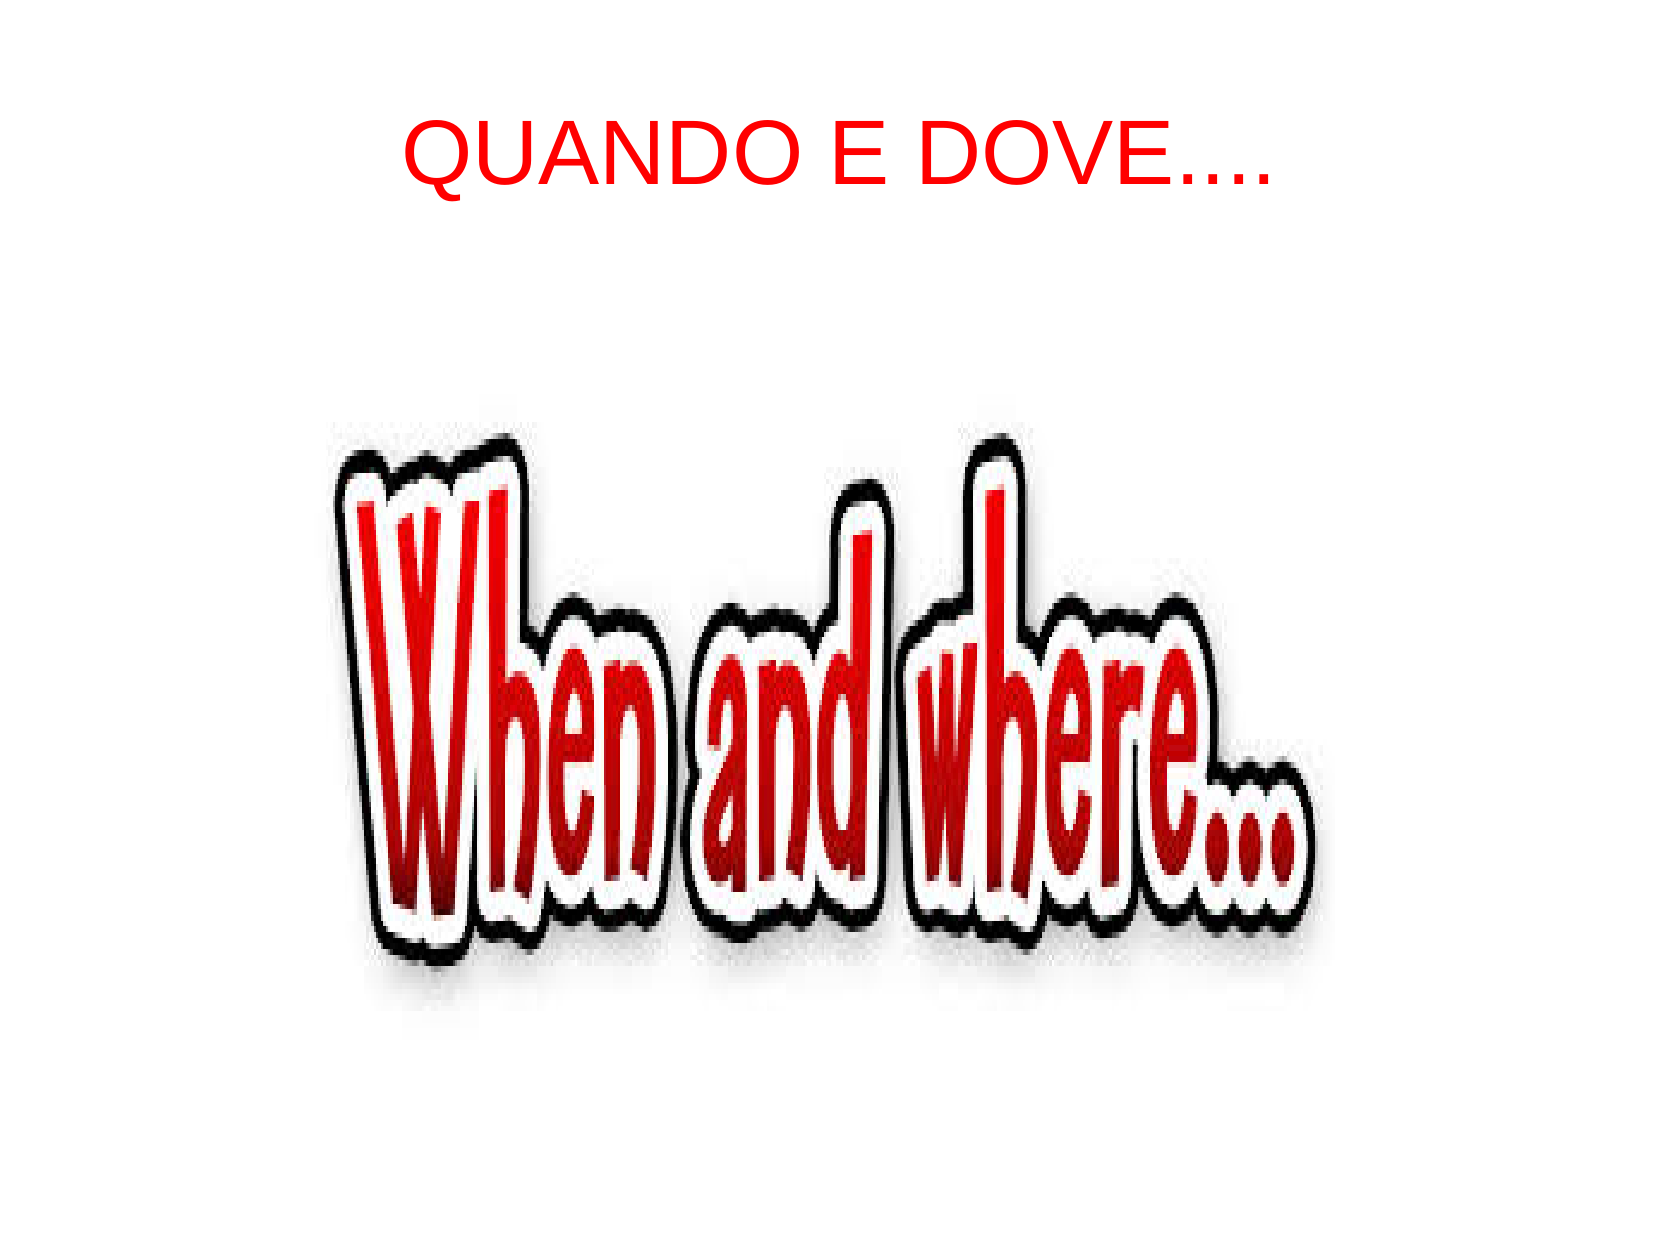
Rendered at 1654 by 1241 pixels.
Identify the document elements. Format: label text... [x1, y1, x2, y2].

title QUANDO E DOVE.... [82, 49, 1571, 257]
picture [307, 377, 1335, 1040]
